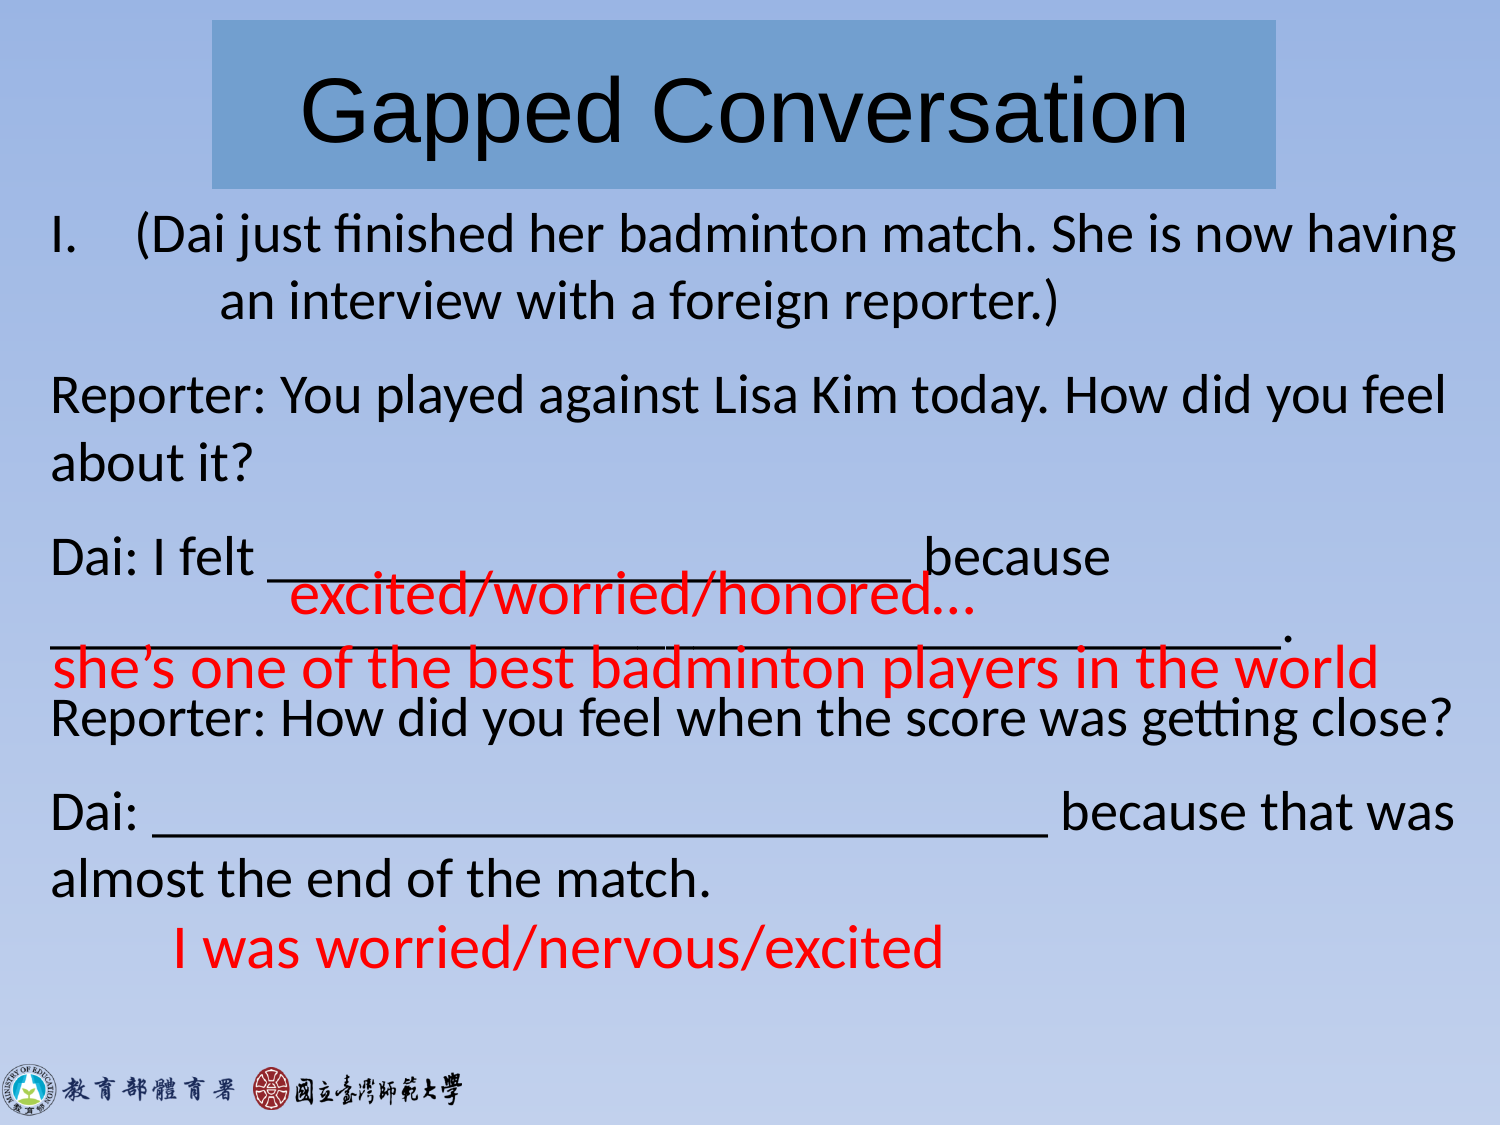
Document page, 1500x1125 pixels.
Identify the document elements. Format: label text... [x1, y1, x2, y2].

list (Dai just finished her badminton match. She is now having an interview with a foreign reporter.) Reporter: You played against Lisa Kim today. How did you feel about it? Dai: I felt _______________________ because ____________________________________________. Reporter: How did you feel when the score was getting close? Dai: ________________________________ because that was almost the end of the match. [35, 188, 1481, 931]
text_box excited/worried/honored… [274, 544, 999, 619]
text_box she’s one of the best badminton players in the world [37, 619, 1414, 710]
title Gapped Conversation [70, 11, 1421, 200]
text_box I was worried/nervous/excited [157, 898, 969, 990]
